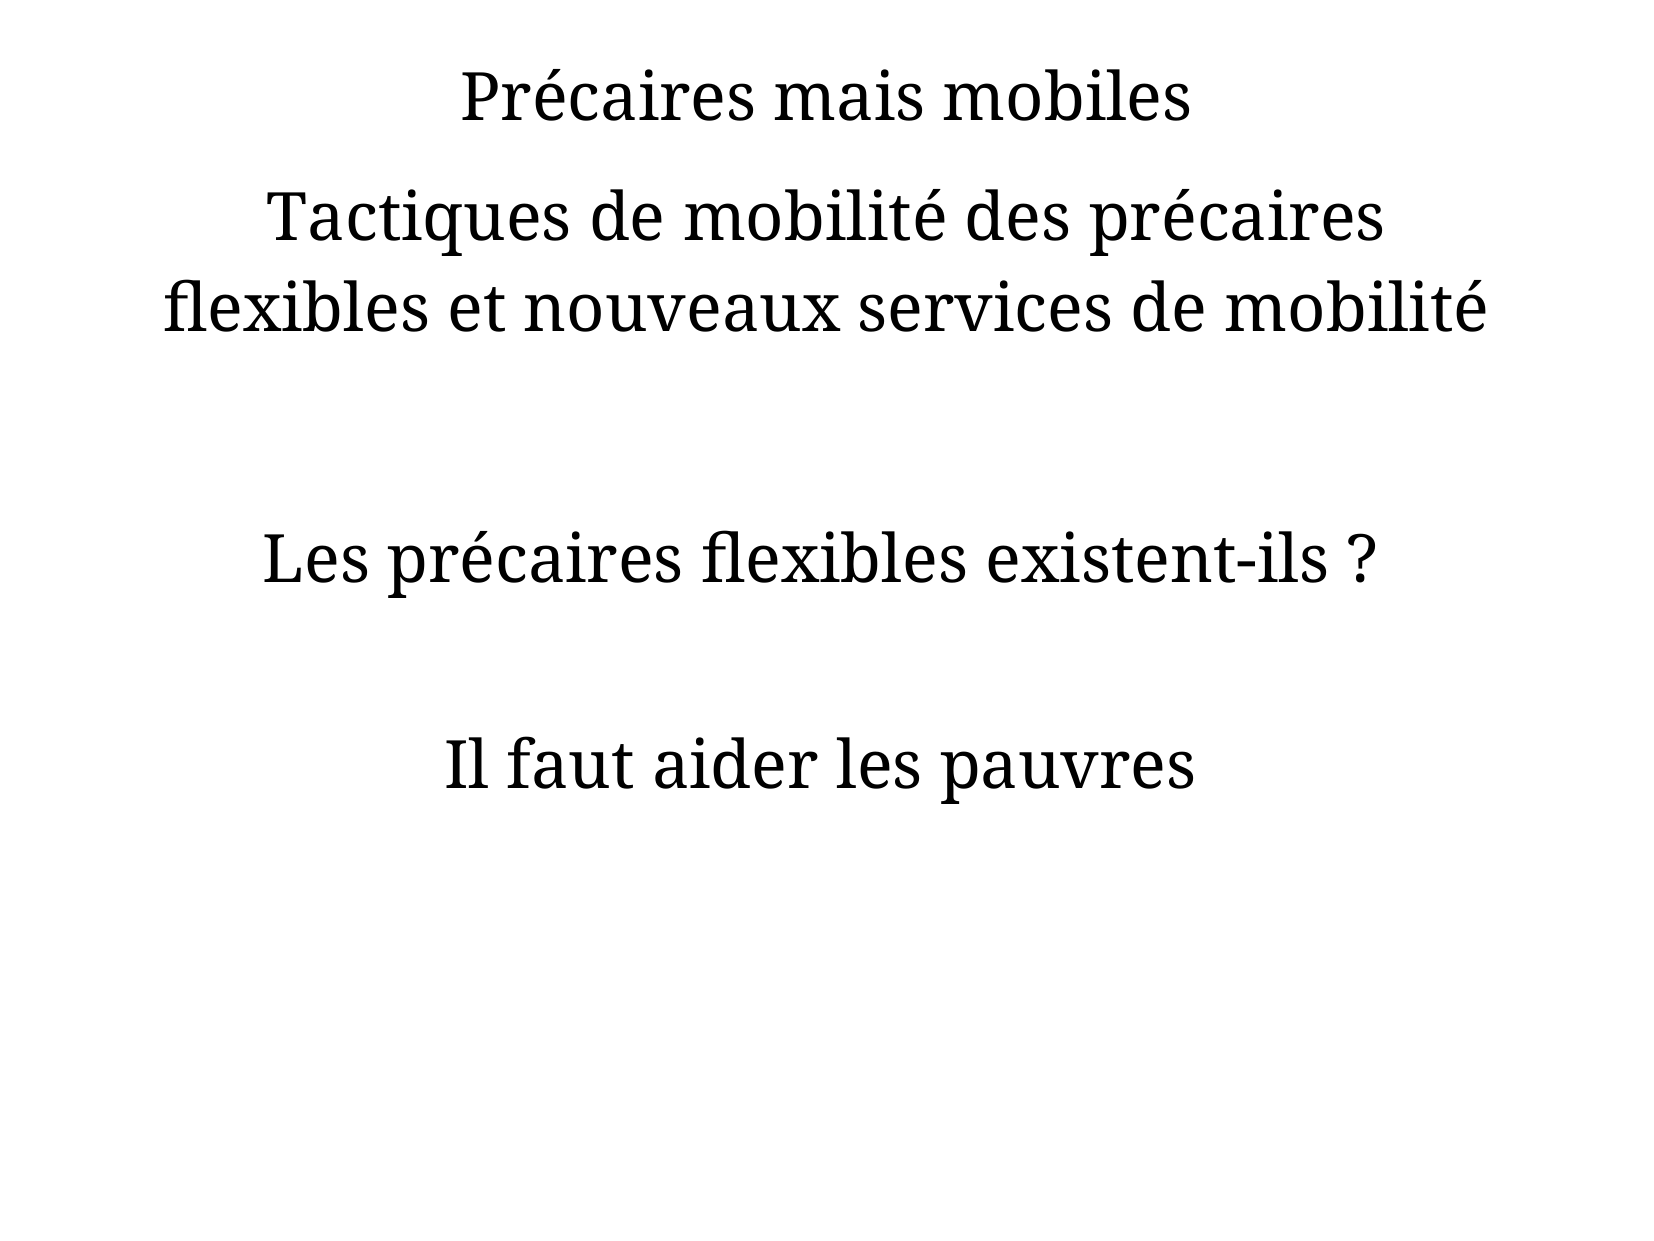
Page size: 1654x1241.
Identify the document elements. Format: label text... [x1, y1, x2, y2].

text_box Il faut aider les pauvres [118, 710, 1506, 816]
text_box Précaires mais mobiles Tactiques de mobilité des précaires flexibles et nouveaux services de mobilité [147, 41, 1506, 356]
text_box Les précaires flexibles existent-ils ? [118, 503, 1506, 609]
